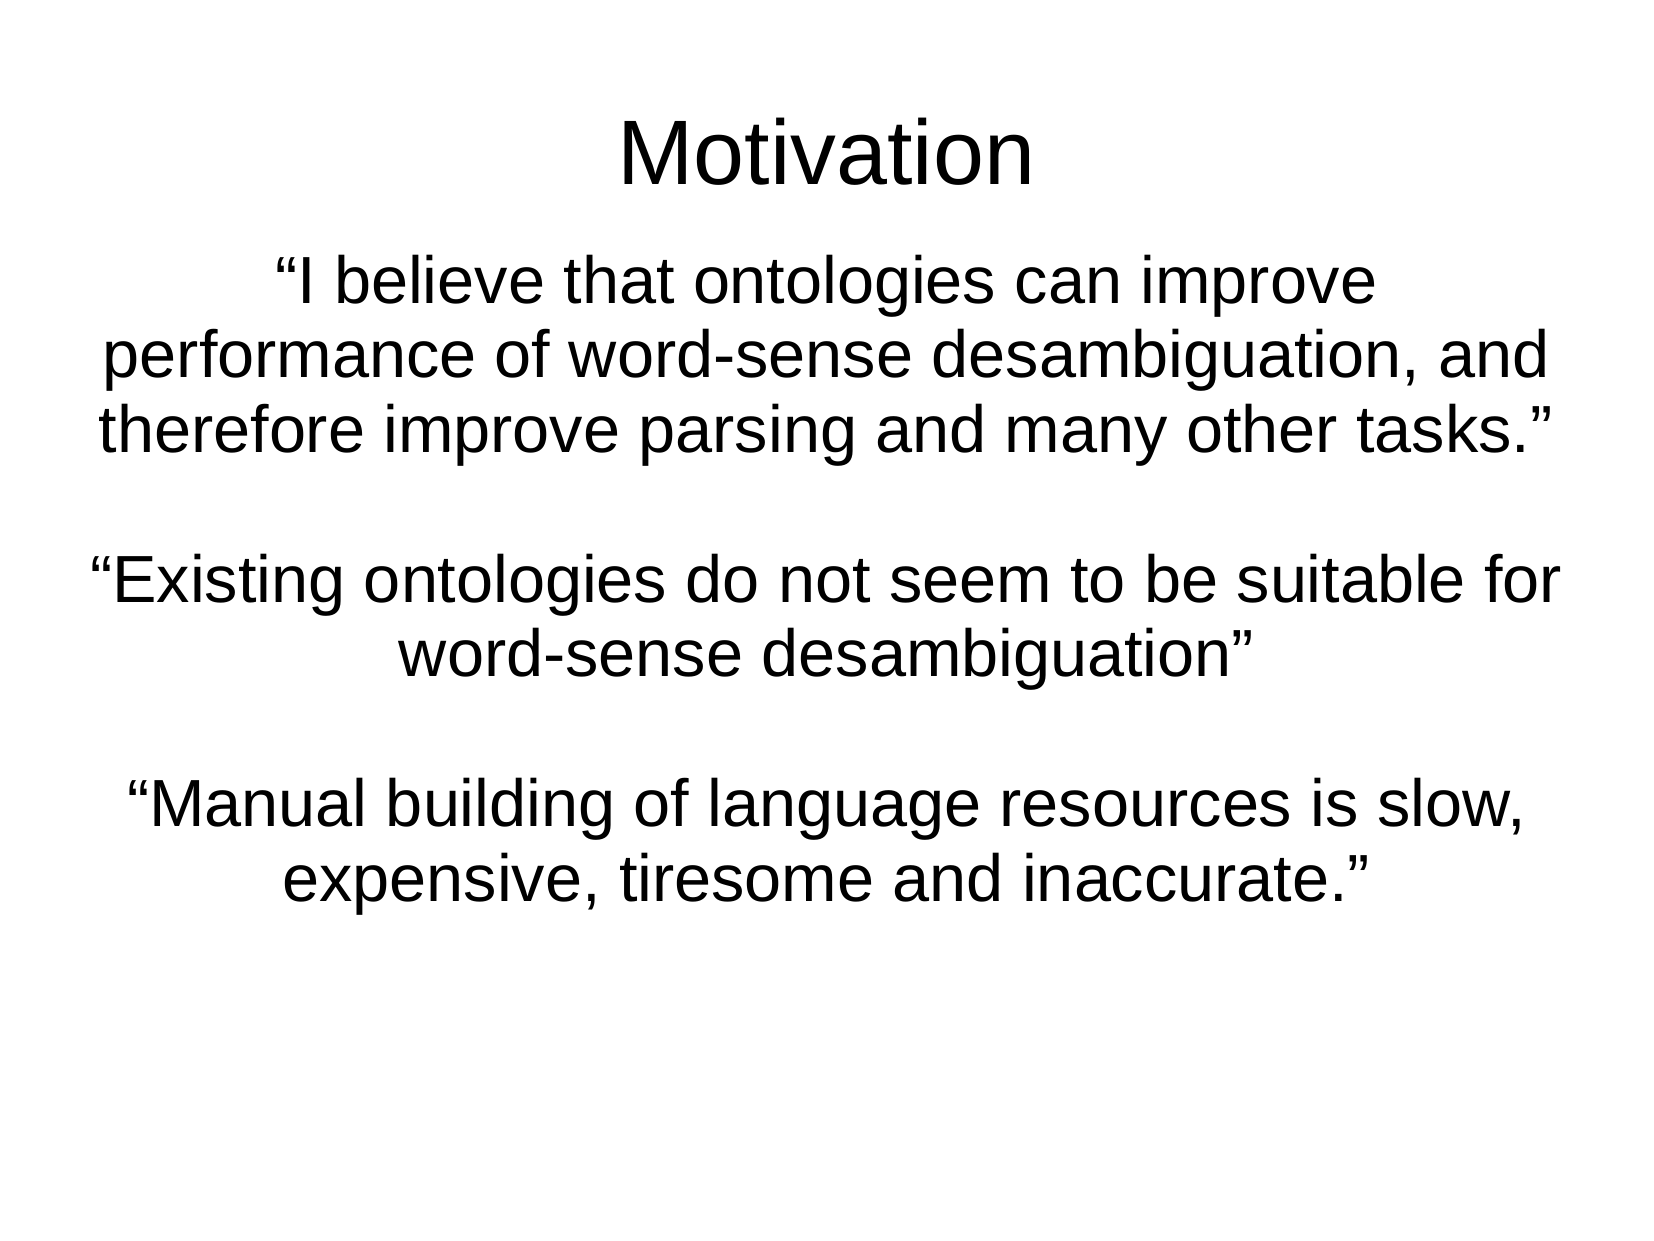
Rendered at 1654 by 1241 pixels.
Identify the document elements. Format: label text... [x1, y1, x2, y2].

title Motivation [82, 56, 1571, 250]
text_box “I believe that ontologies can improve performance of word-sense desambiguation, and therefore improve parsing and many other tasks.” “Existing ontologies do not seem to be suitable for word-sense desambiguation” “Manual building of language resources is slow, expensive, tiresome and inaccurate.” [82, 250, 1571, 1102]
